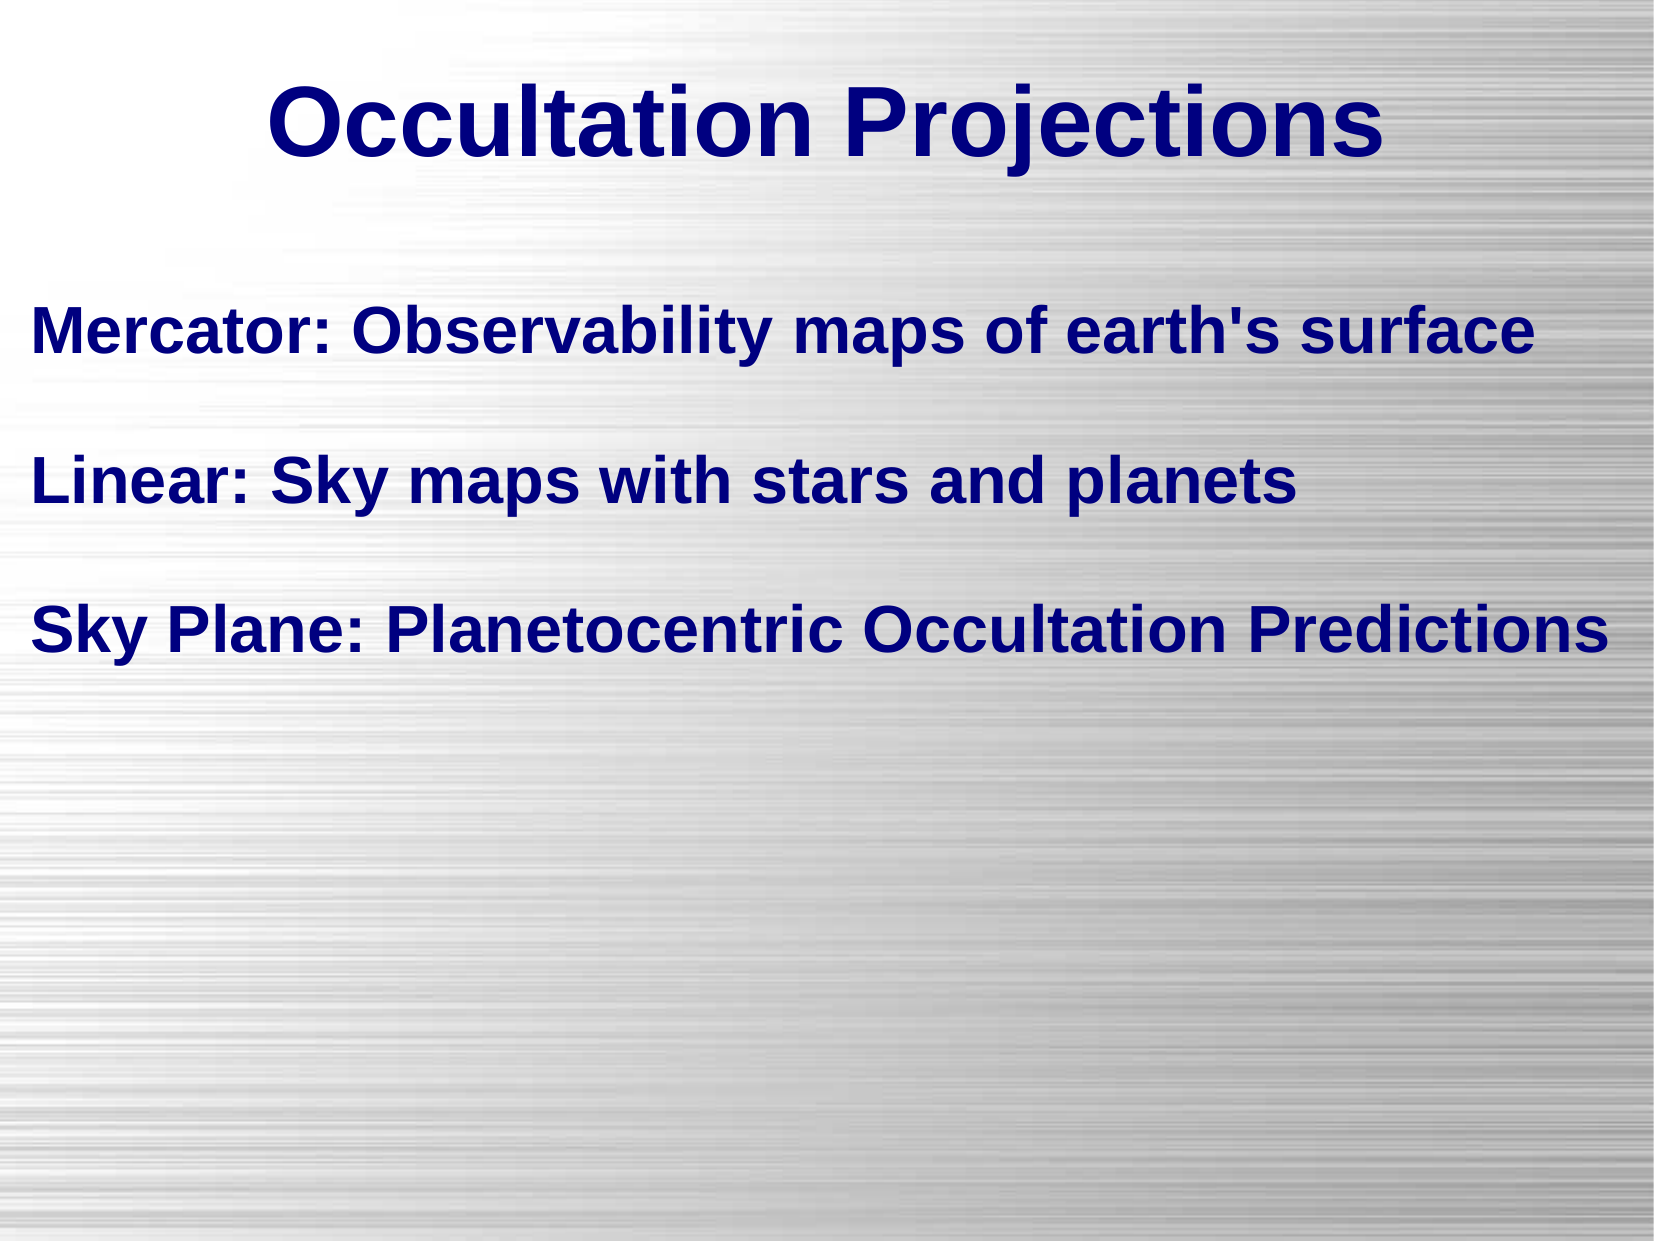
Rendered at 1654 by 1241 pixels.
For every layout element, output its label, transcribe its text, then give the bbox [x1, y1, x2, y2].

text_box Mercator: Observability maps of earth's surface Linear: Sky maps with stars and planets Sky Plane: Planetocentric Occultation Predictions [15, 285, 1631, 675]
text_box Occultation Projections [29, 58, 1625, 186]
picture [0, 0, 1654, 1241]
